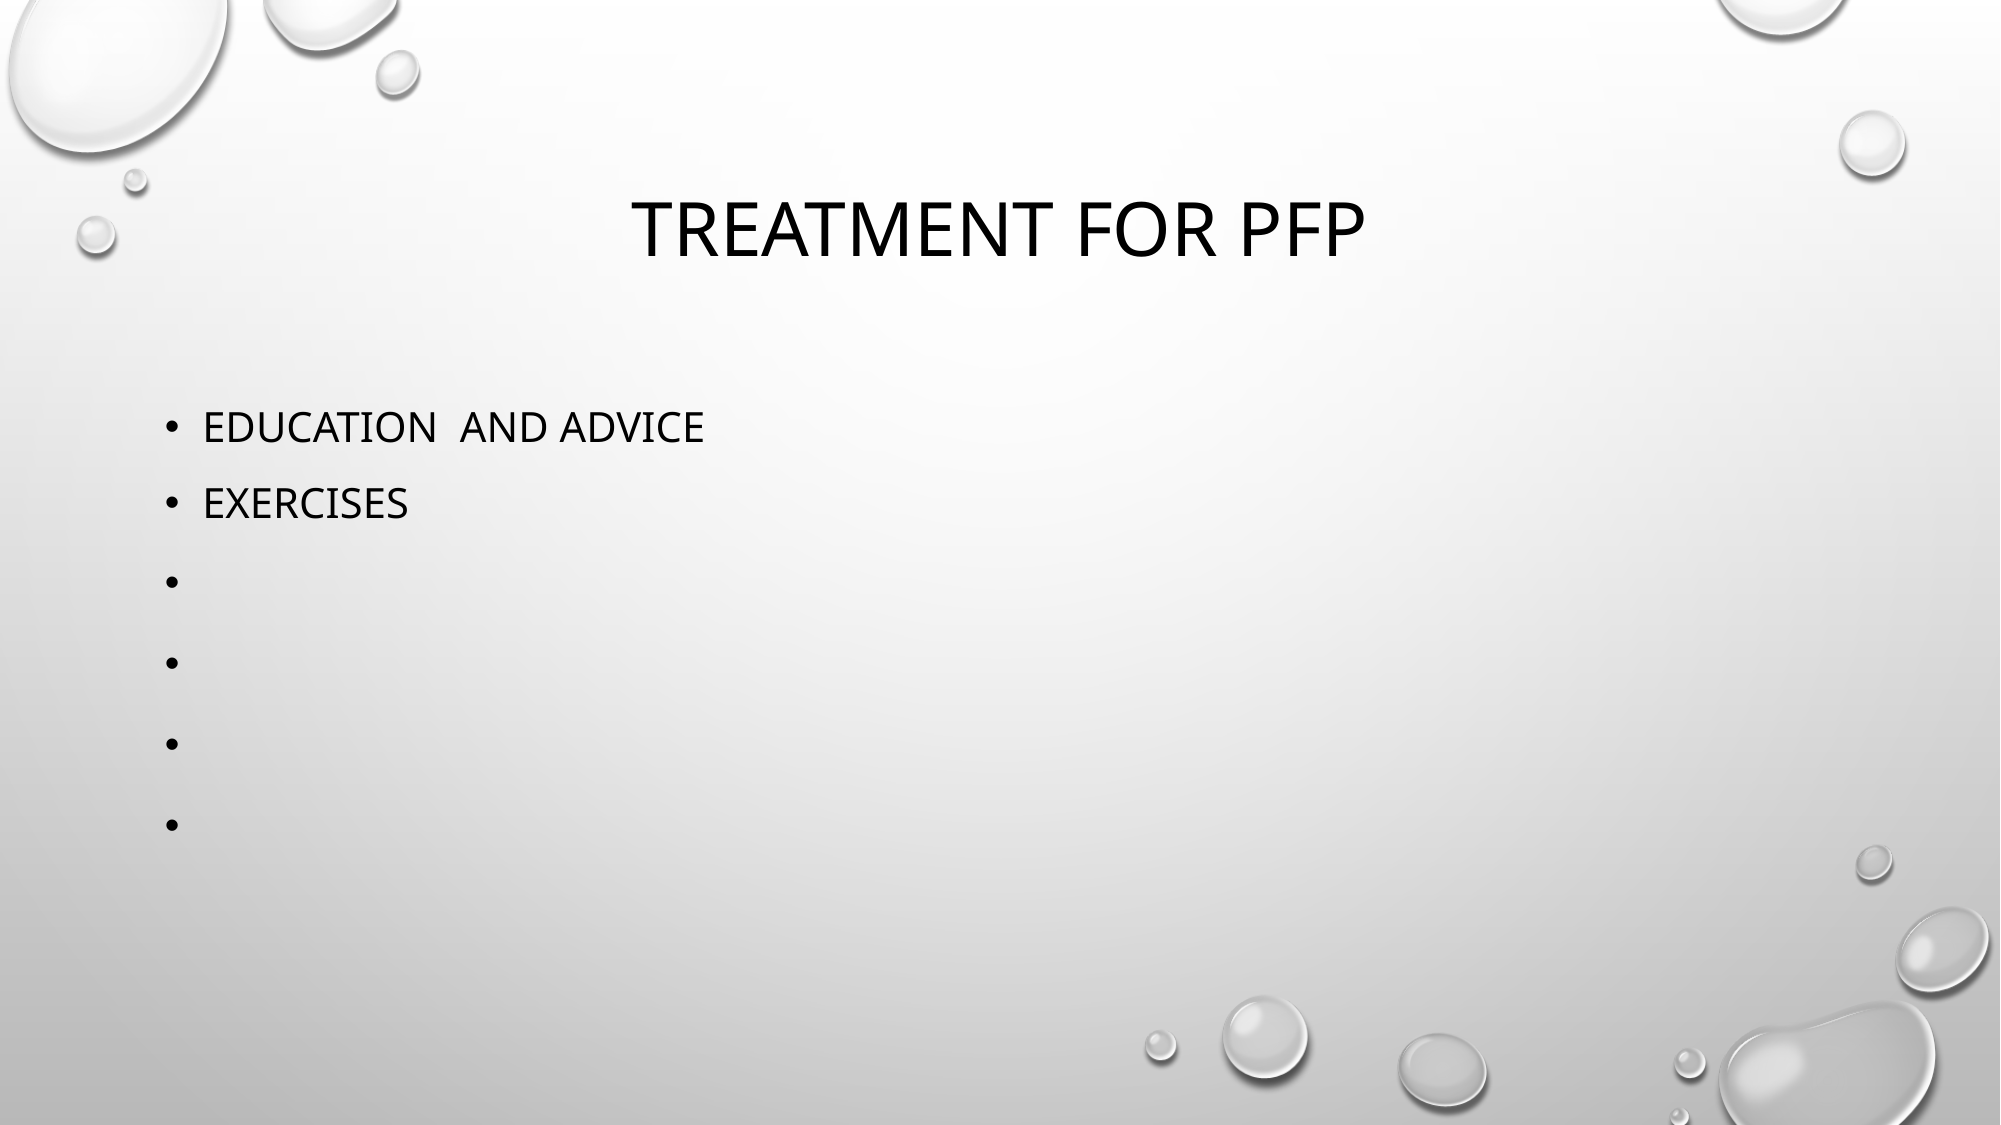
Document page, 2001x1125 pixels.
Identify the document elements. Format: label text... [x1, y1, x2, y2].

title Treatment for PFP [149, 101, 1851, 364]
list Education and advice Exercises [149, 388, 1850, 950]
